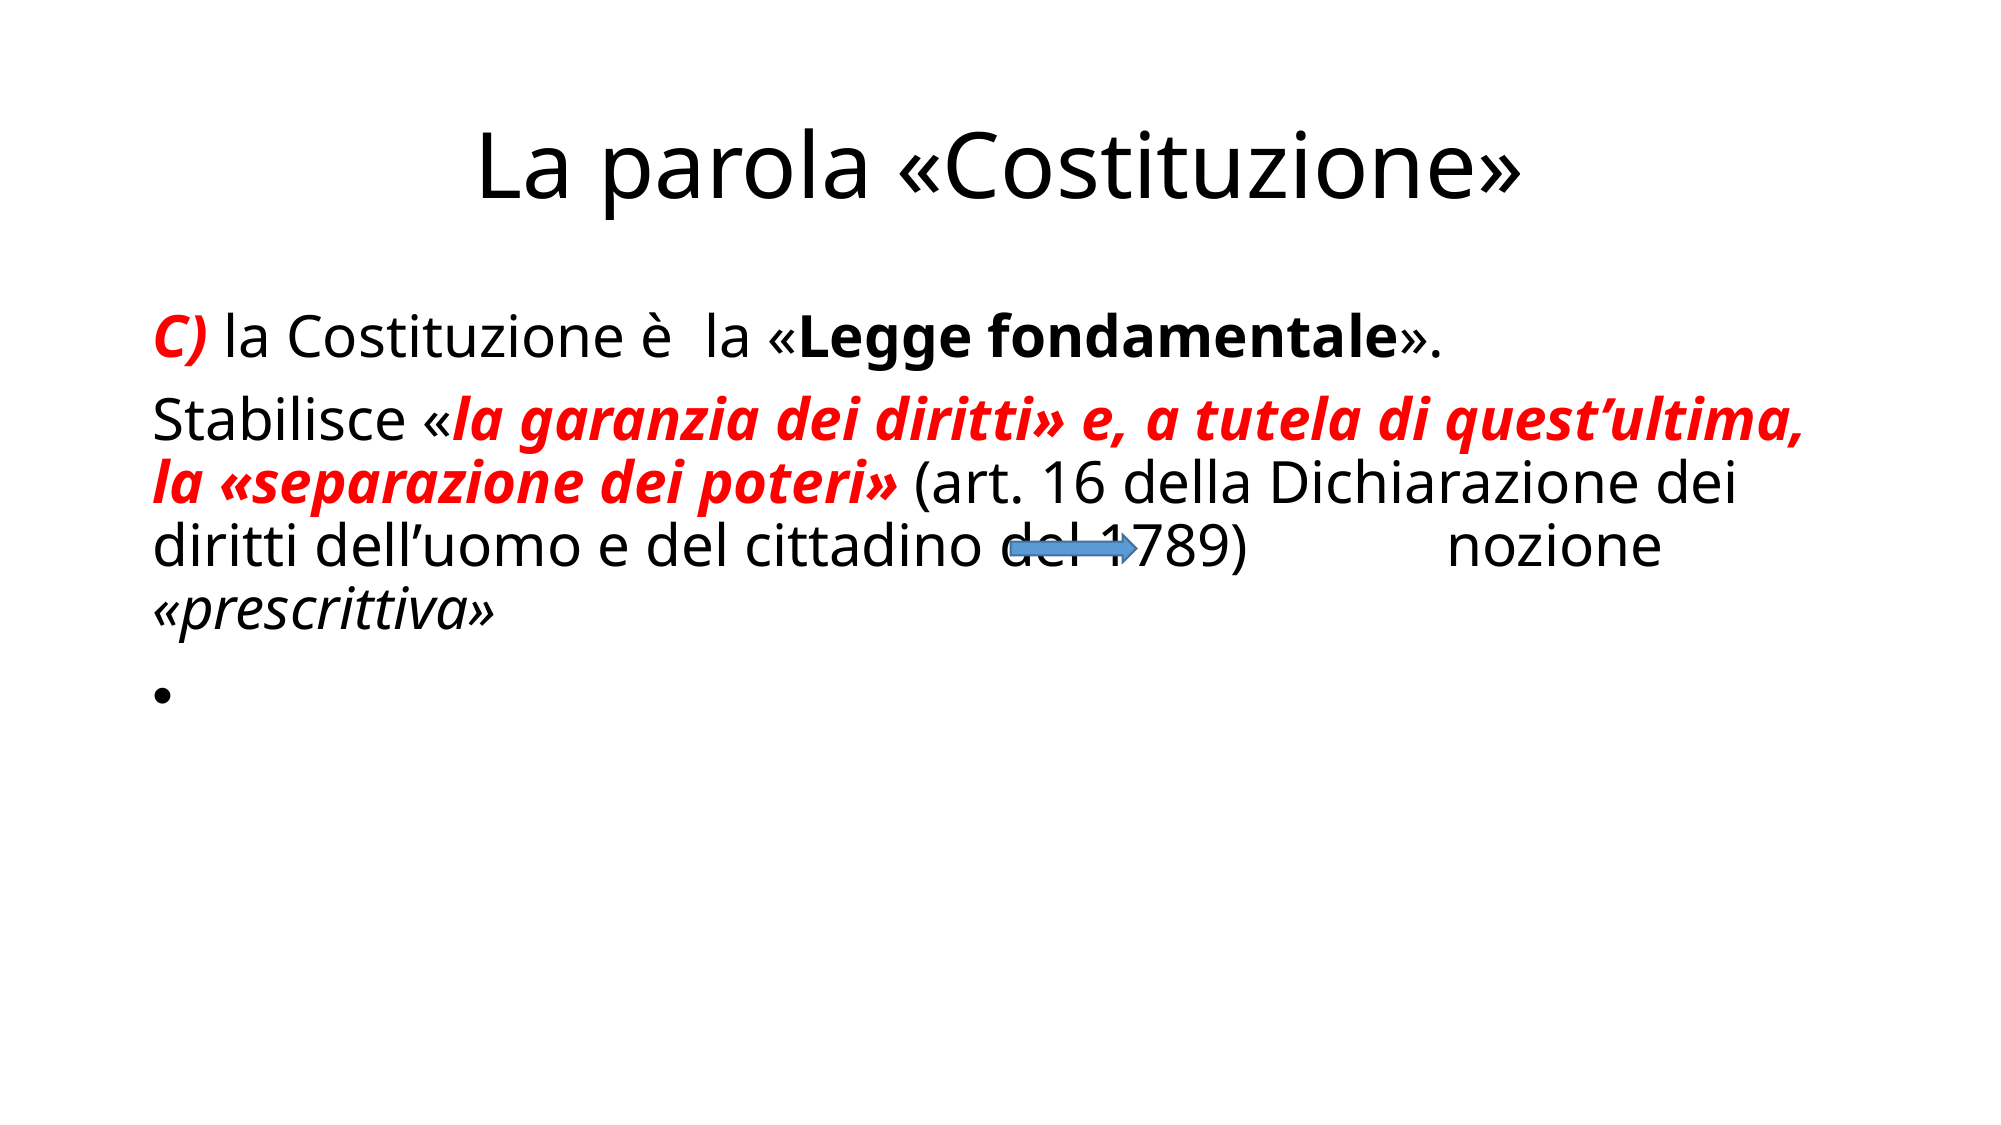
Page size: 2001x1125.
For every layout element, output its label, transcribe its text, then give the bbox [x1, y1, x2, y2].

list C) la Costituzione è la «Legge fondamentale». Stabilisce «la garanzia dei diritti» e, a tutela di quest’ultima, la «separazione dei poteri» (art. 16 della Dichiarazione dei diritti dell’uomo e del cittadino del 1789) nozione «prescrittiva» [137, 299, 1863, 1014]
title La parola «Costituzione» [137, 59, 1863, 278]
text_box [1010, 534, 1137, 563]
